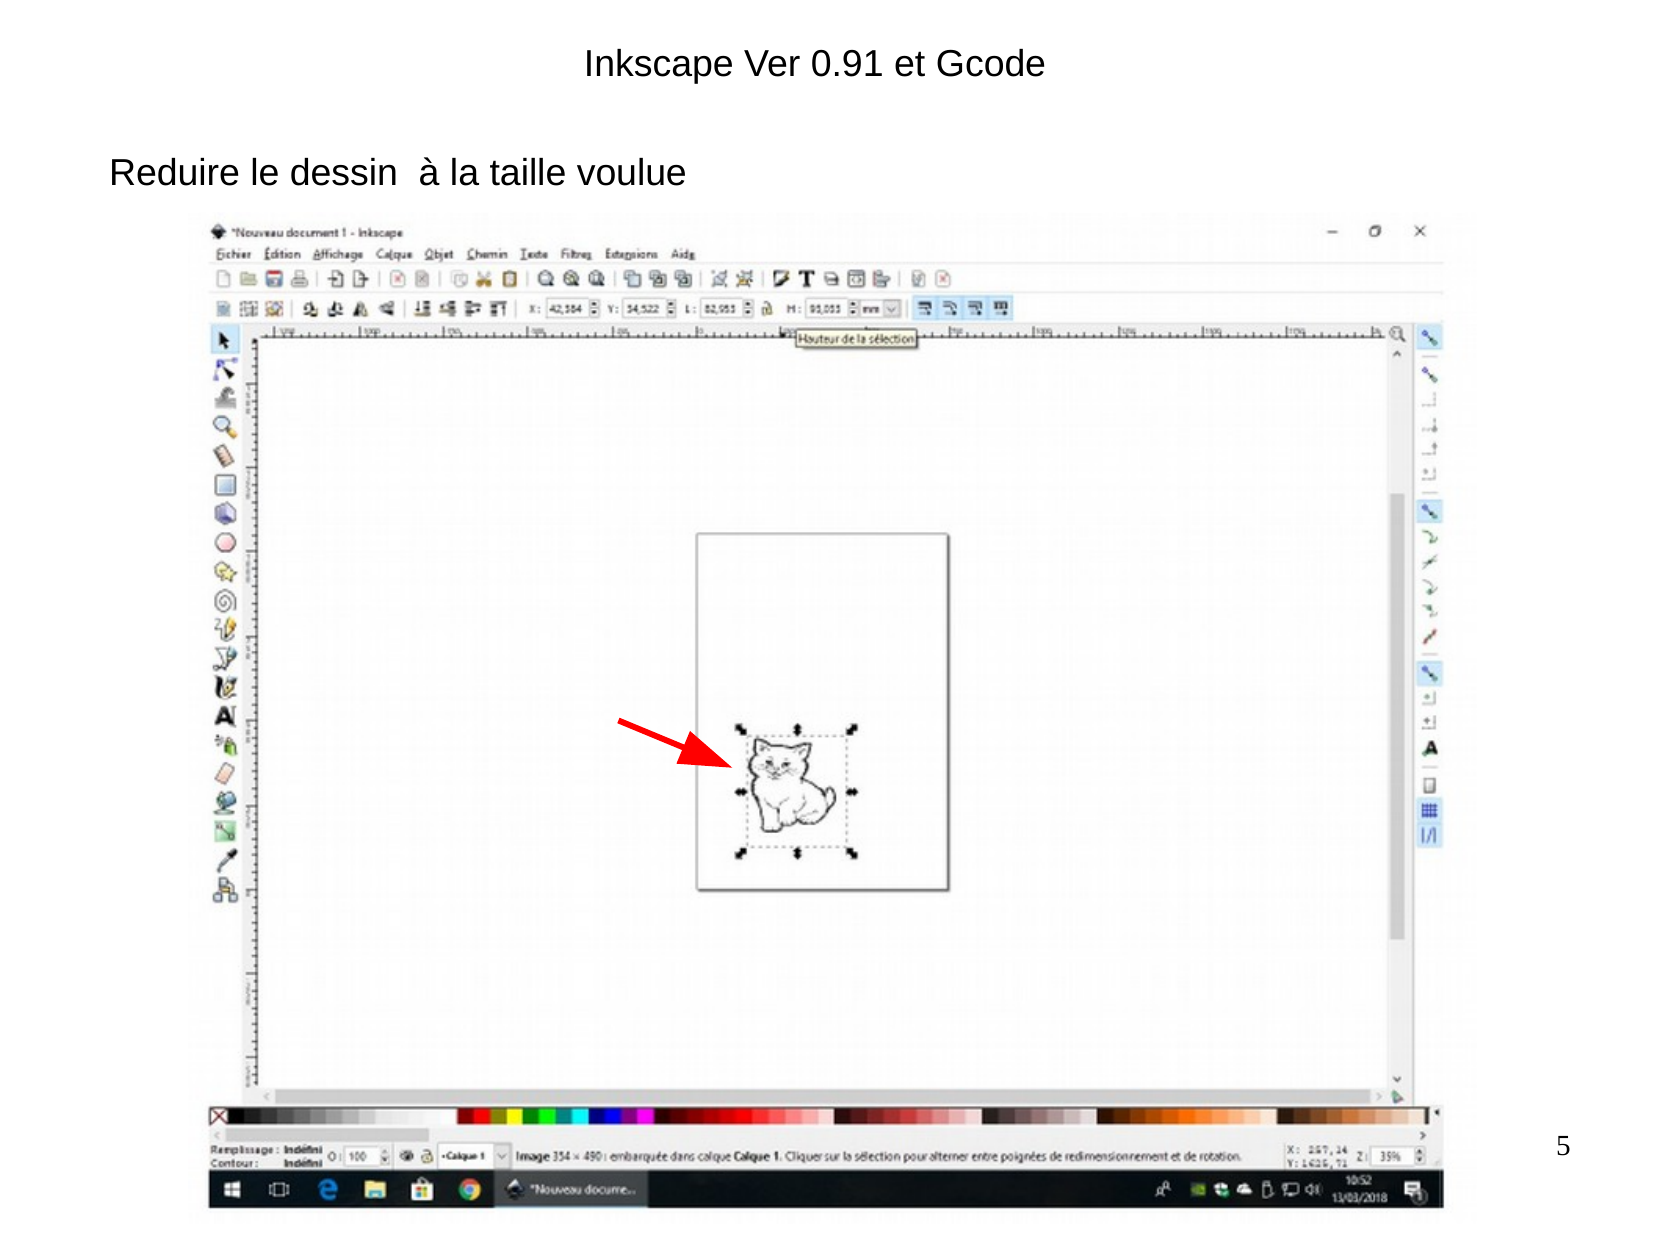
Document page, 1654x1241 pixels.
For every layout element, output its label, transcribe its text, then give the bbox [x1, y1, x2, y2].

text_box Reduire le dessin à la taille voulue [94, 144, 1630, 243]
picture [188, 212, 1477, 1224]
text_box Inkscape Ver 0.91 et Gcode [106, 35, 1524, 93]
